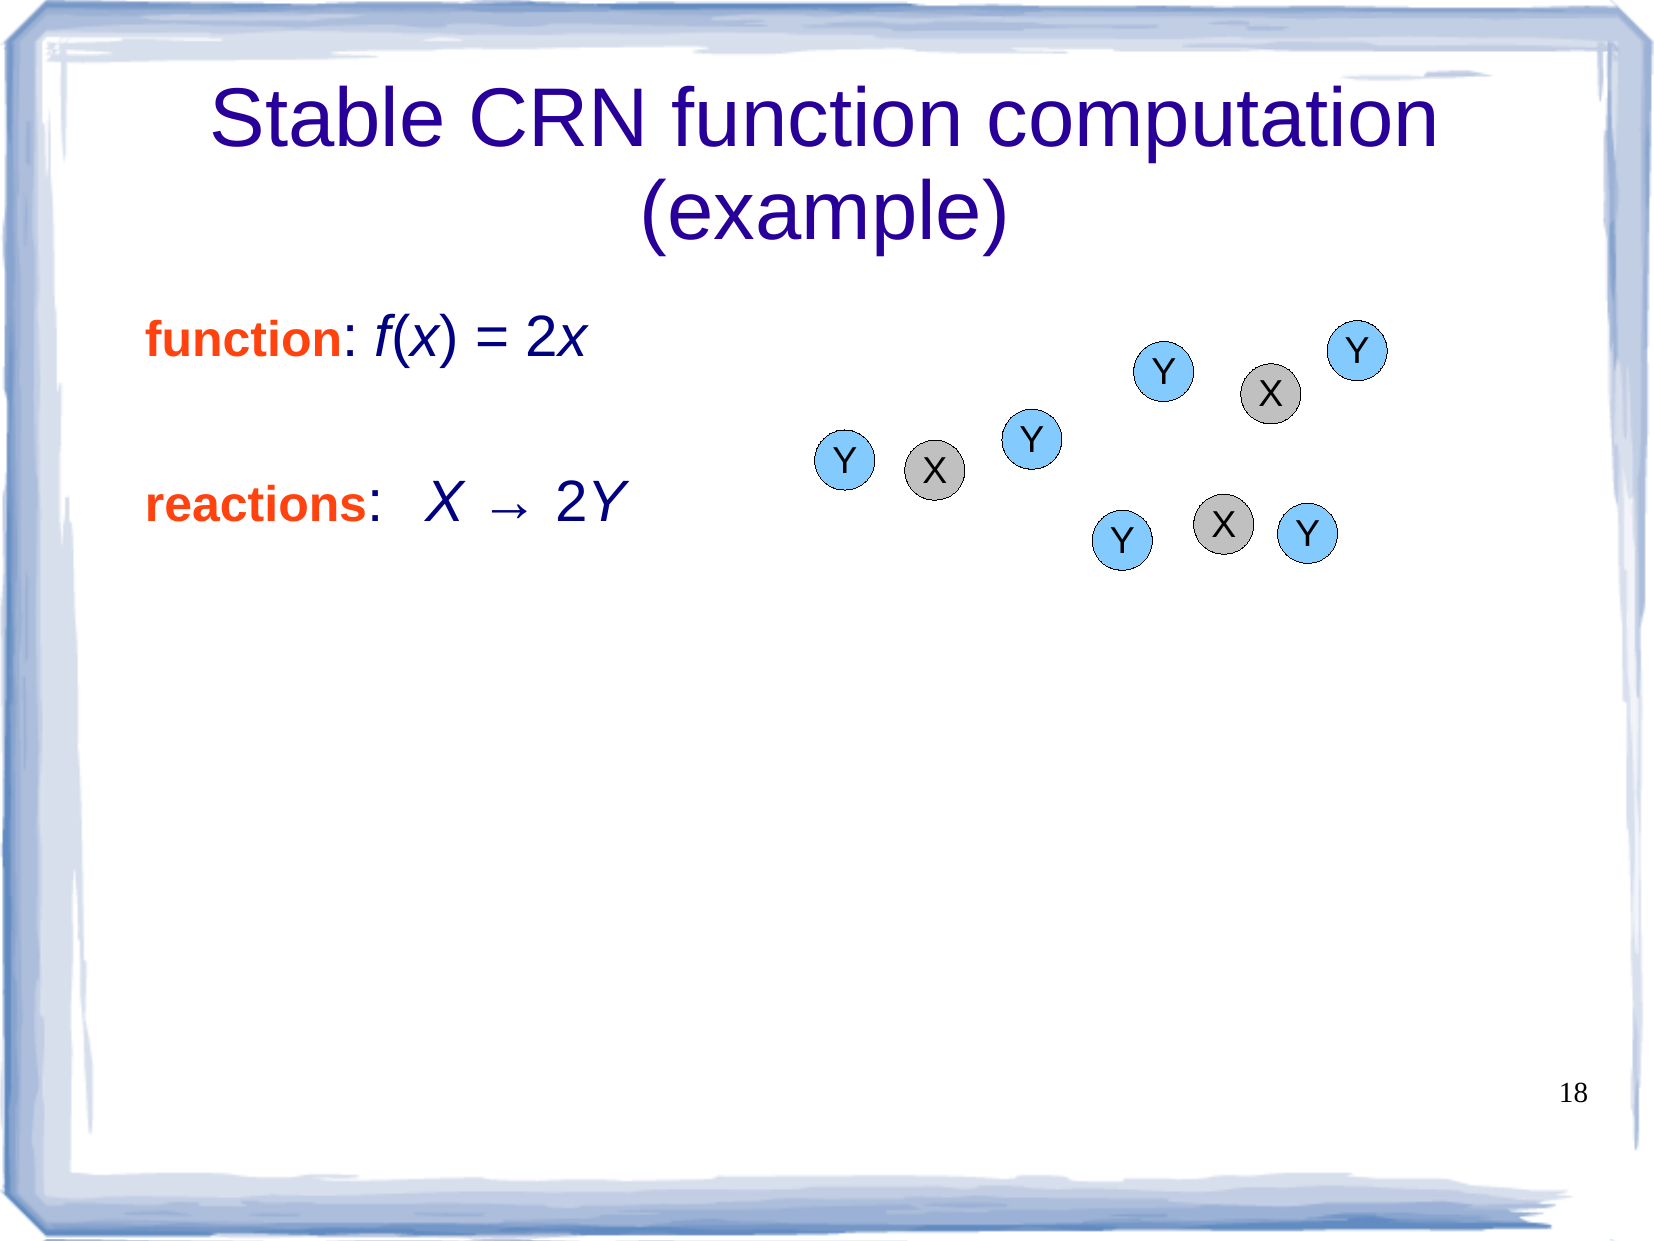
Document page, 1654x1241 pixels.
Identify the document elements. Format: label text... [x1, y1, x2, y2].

text_box X → 2Y [410, 461, 1062, 557]
title Stable CRN function computation (example) [75, 71, 1576, 258]
text_box X [1193, 494, 1254, 555]
picture [0, 0, 1654, 1241]
text_box Y [1092, 510, 1153, 571]
text_box Y [1327, 320, 1388, 381]
text_box Y [1277, 503, 1338, 564]
text_box X [904, 440, 965, 501]
text_box X [1240, 363, 1301, 424]
text_box reactions: [130, 461, 410, 557]
text_box function: f(x) = 2x [130, 295, 1522, 392]
text_box Y [1133, 341, 1194, 402]
text_box Y [1001, 409, 1062, 470]
text_box Y [814, 429, 875, 491]
